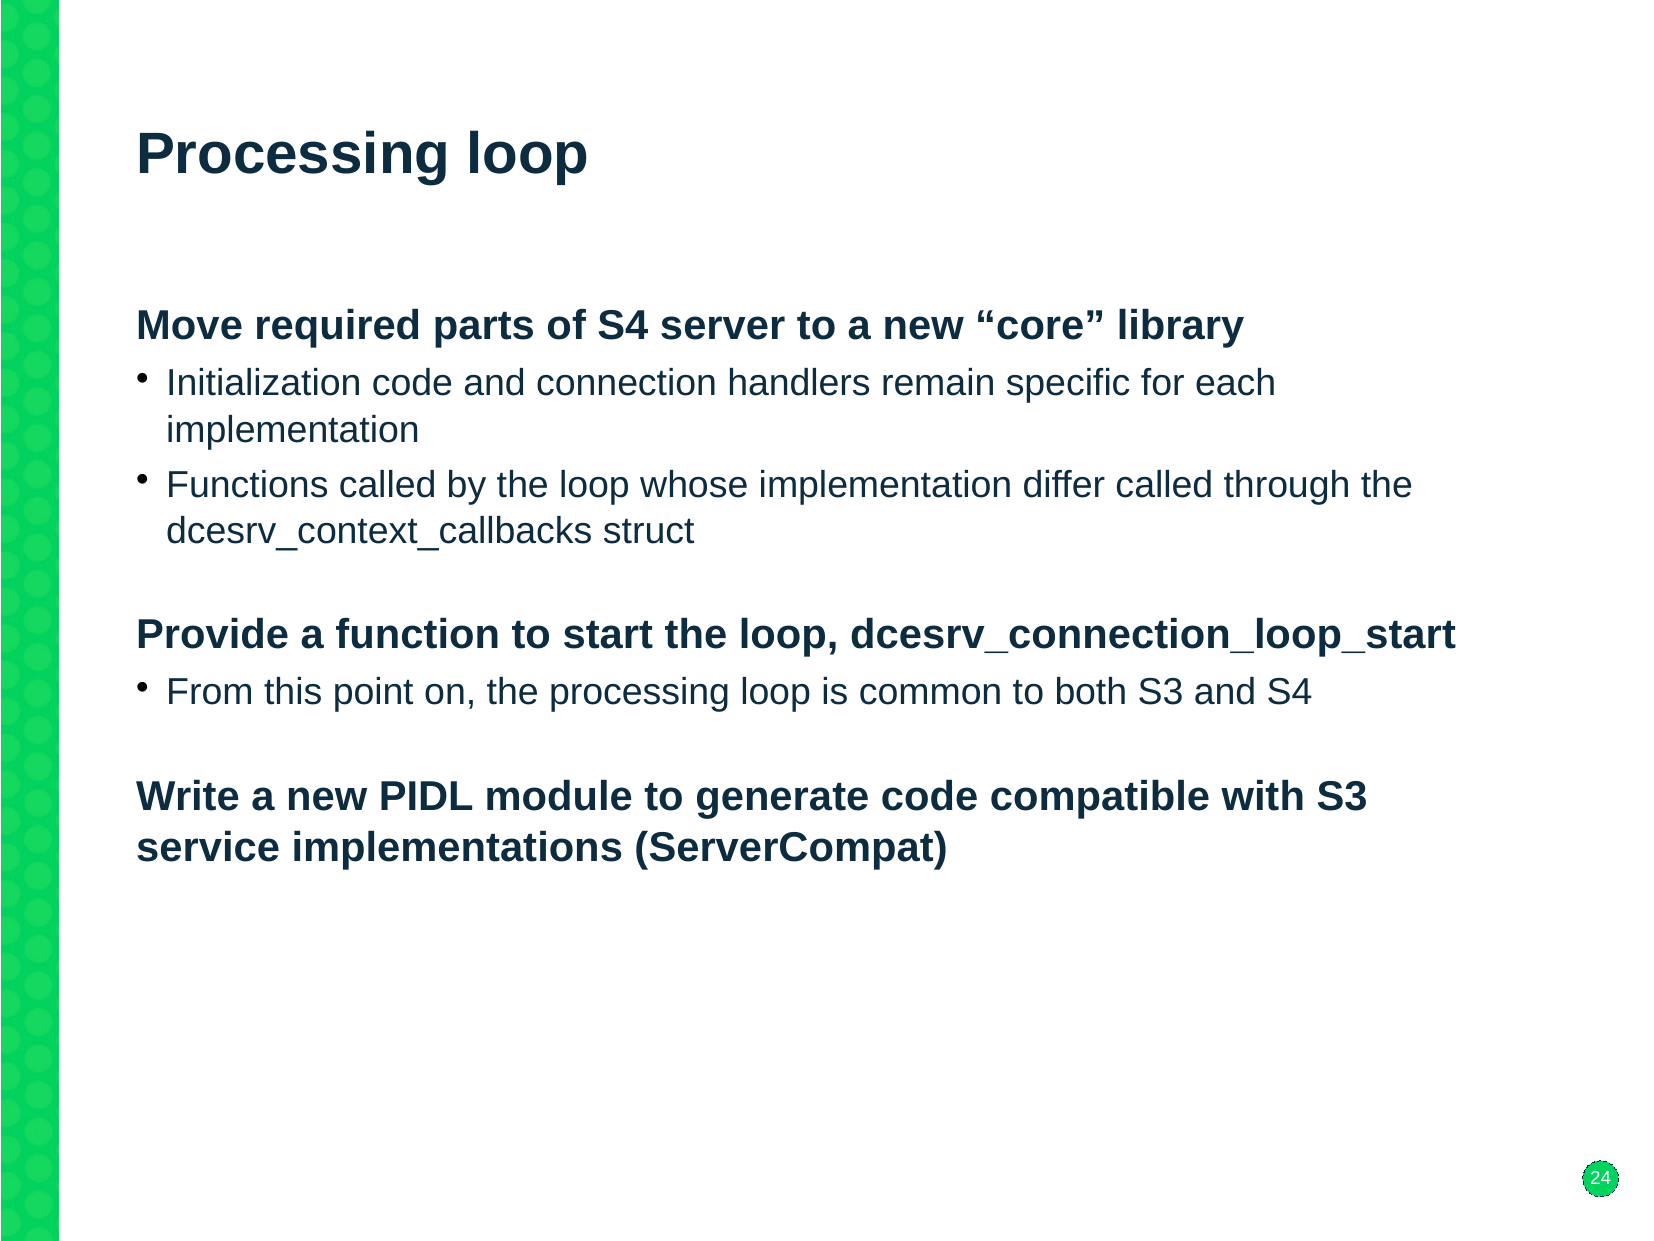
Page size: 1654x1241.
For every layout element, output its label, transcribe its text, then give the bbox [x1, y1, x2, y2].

list Move required parts of S4 server to a new “core” library Initialization code and connection handlers remain specific for each implementation Functions called by the loop whose implementation differ called through the dcesrv_context_callbacks struct Provide a function to start the loop, dcesrv_connection_loop_start From this point on, the processing loop is common to both S3 and S4 Write a new PIDL module to generate code compatible with S3 service implementations (ServerCompat) [121, 290, 1531, 1100]
title Processing loop [121, 49, 1531, 257]
picture [1, 0, 59, 1241]
